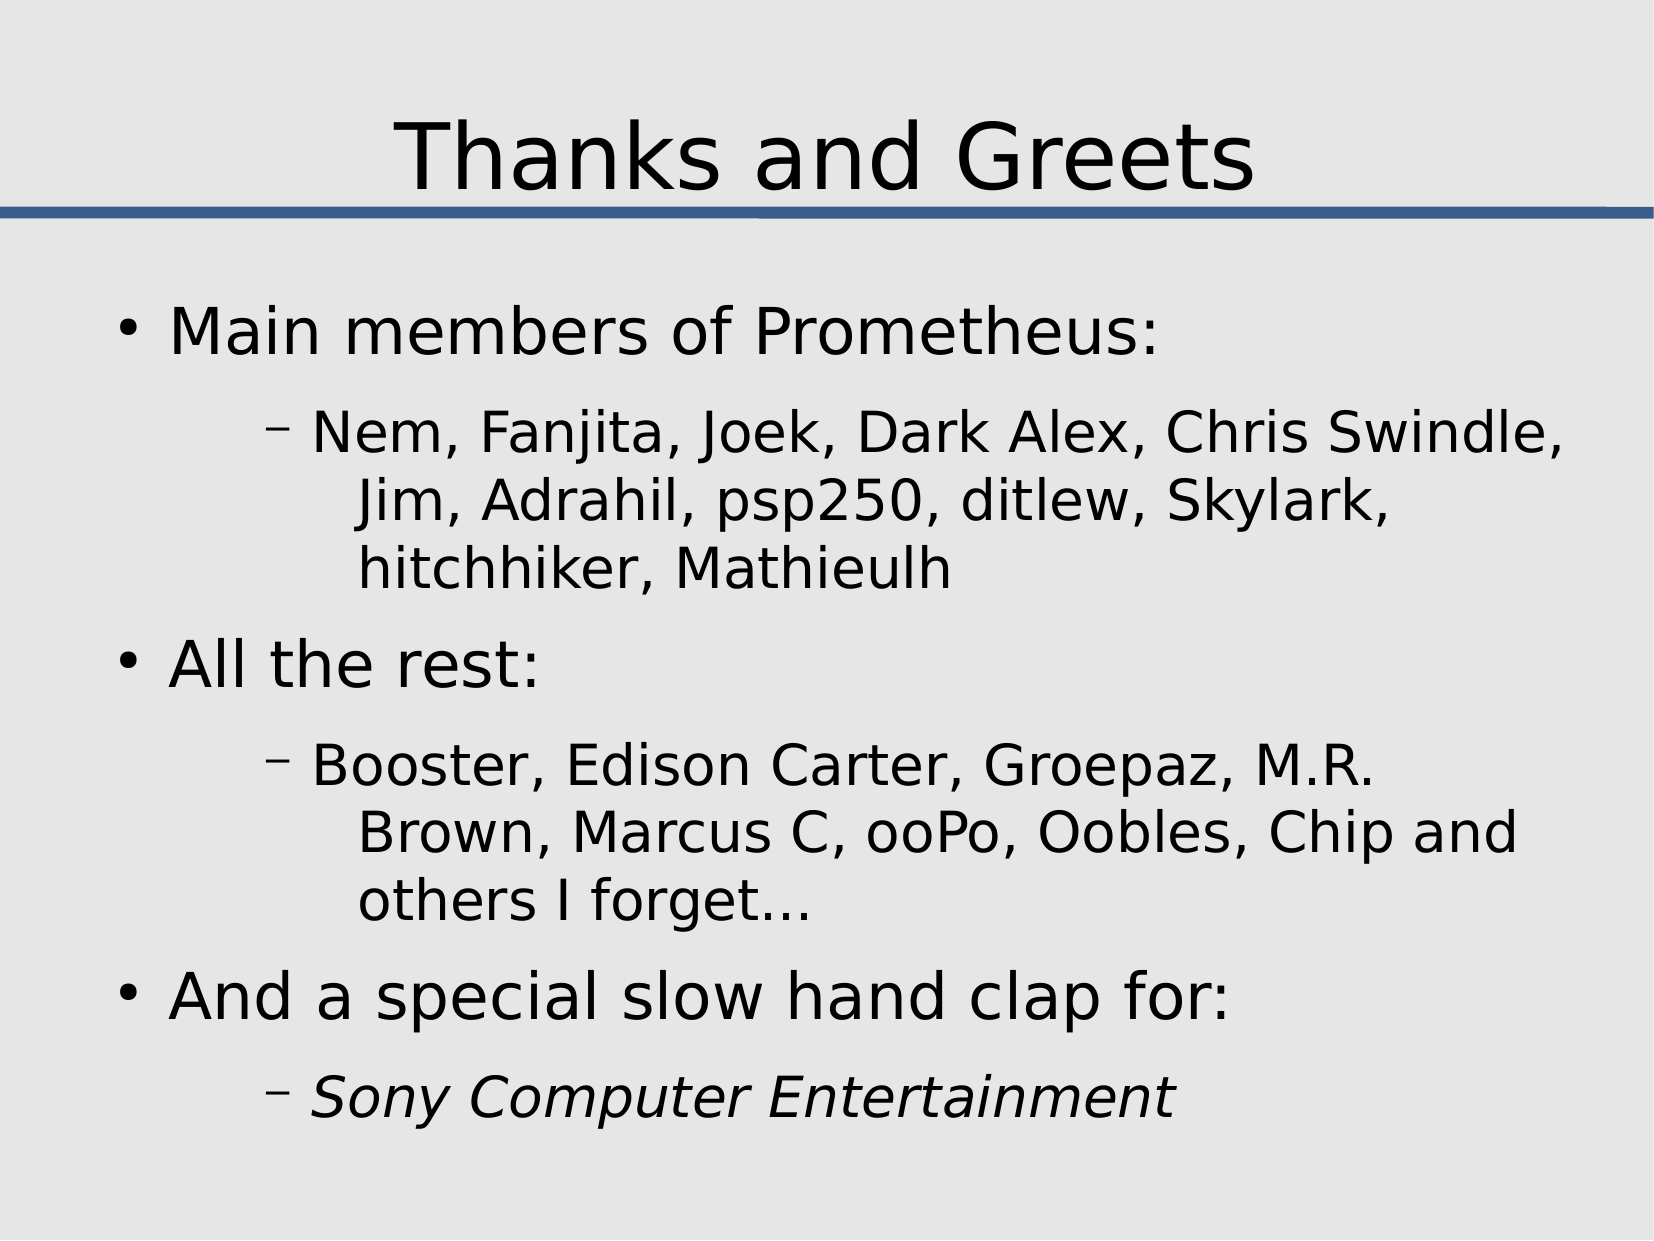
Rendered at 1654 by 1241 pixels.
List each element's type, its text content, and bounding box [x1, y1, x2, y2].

list Main members of Prometheus: Nem, Fanjita, Joek, Dark Alex, Chris Swindle, Jim, Adrahil, psp250, ditlew, Skylark, hitchhiker, Mathieulh All the rest: Booster, Edison Carter, Groepaz, M.R. Brown, Marcus C, ooPo, Oobles, Chip and others I forget... And a special slow hand clap for: Sony Computer Entertainment [82, 290, 1571, 1134]
title Thanks and Greets [82, 56, 1571, 250]
